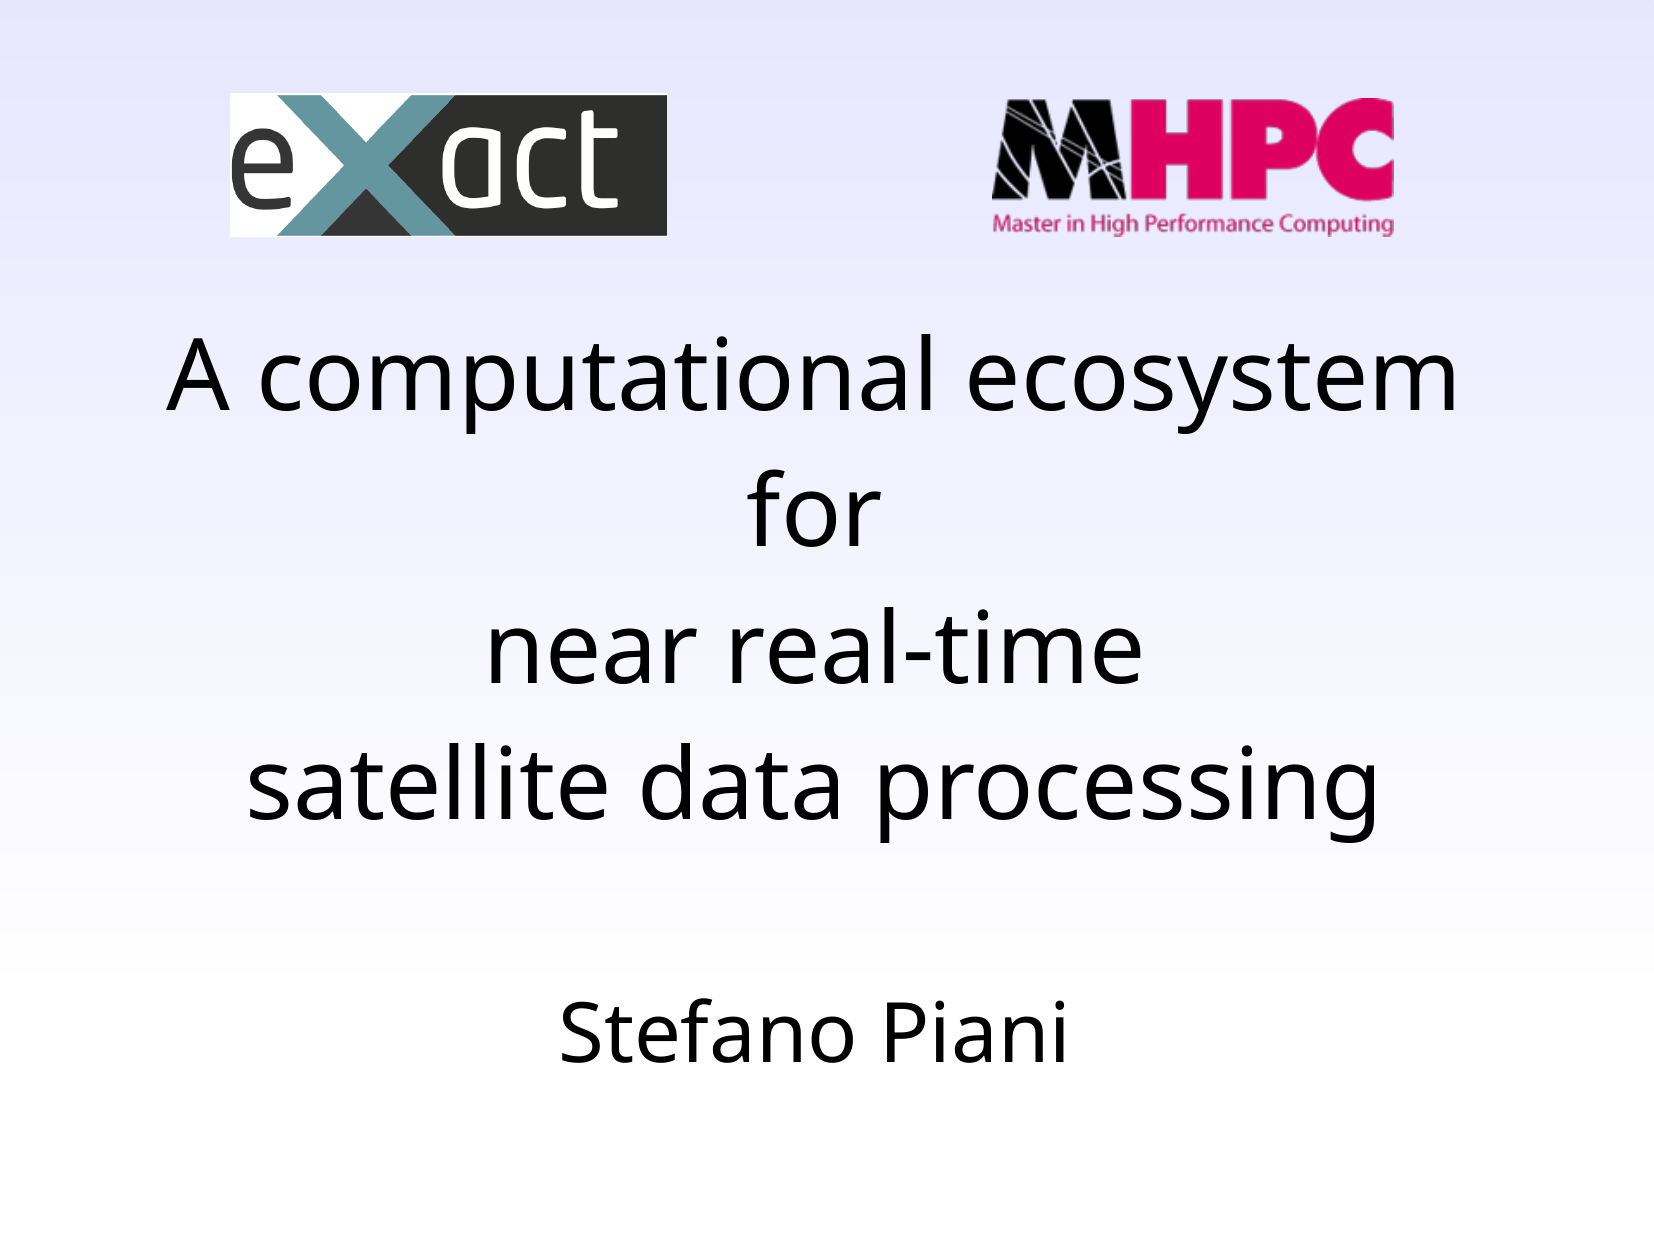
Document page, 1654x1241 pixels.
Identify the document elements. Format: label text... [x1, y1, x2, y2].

picture [230, 93, 668, 237]
picture [992, 98, 1394, 237]
title Stefano Piani [70, 926, 1560, 1134]
title A computational ecosystem for near real-time satellite data processing [70, 374, 1560, 778]
